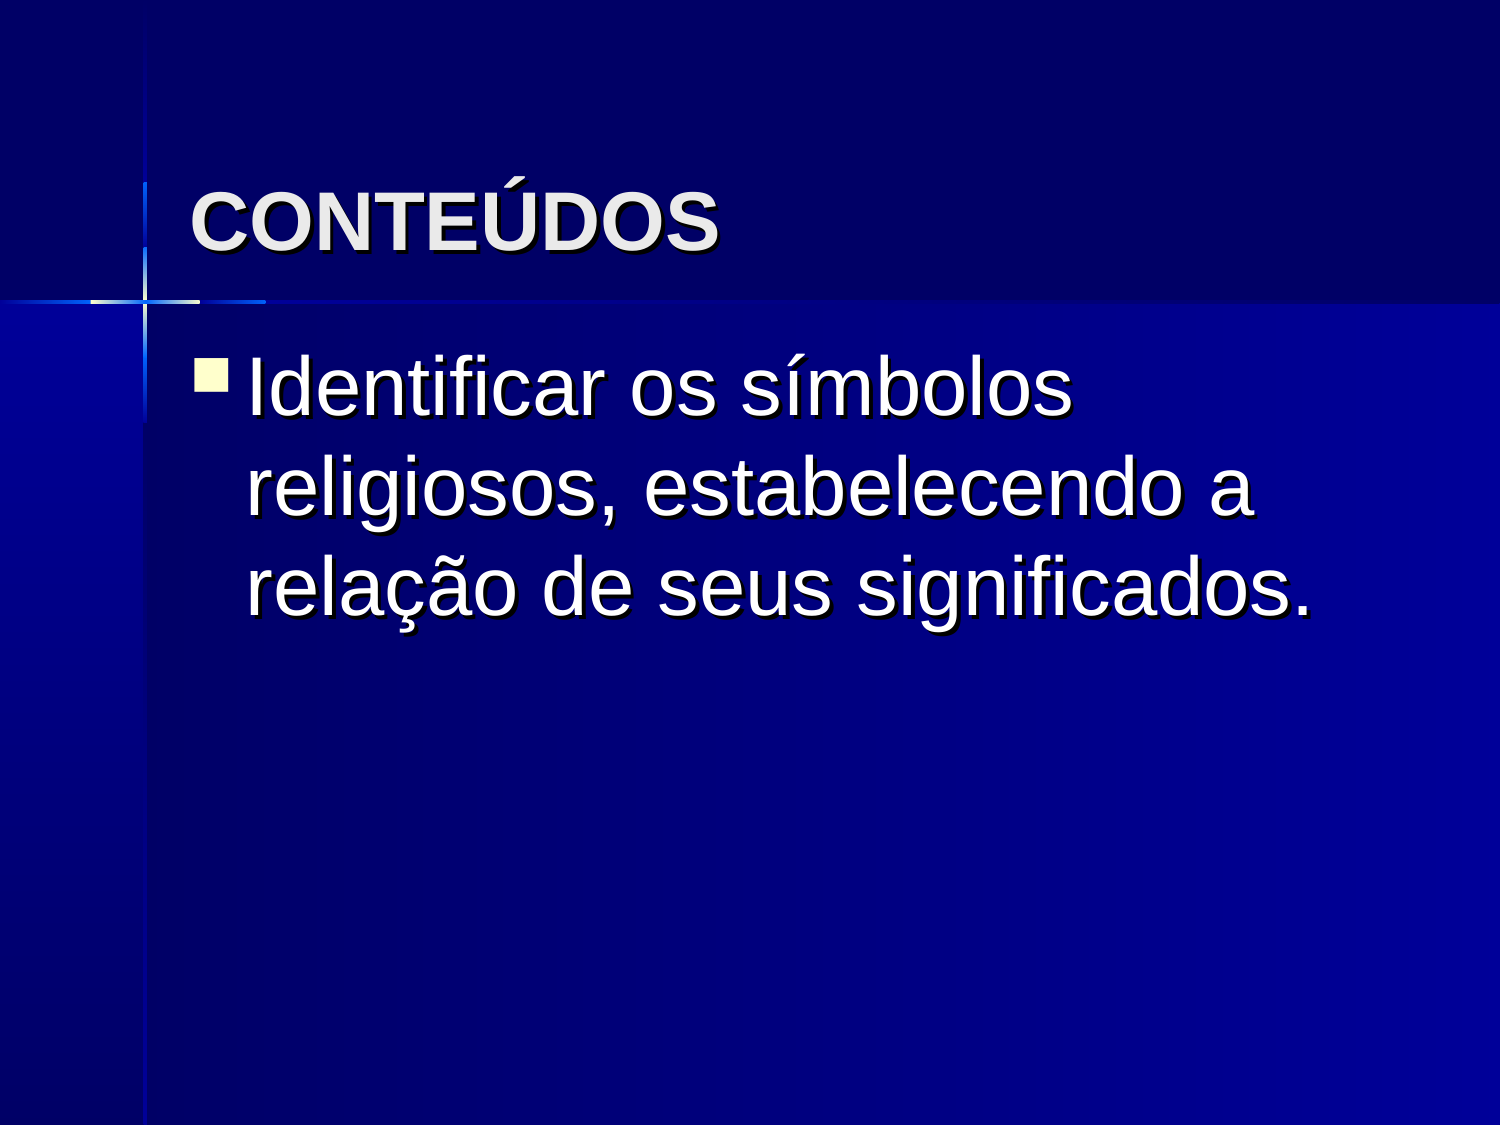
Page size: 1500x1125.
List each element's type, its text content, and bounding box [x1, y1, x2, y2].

title CONTEÚDOS [174, 49, 1413, 285]
list Identificar os símbolos religiosos, estabelecendo a relação de seus significados. [174, 324, 1413, 1000]
